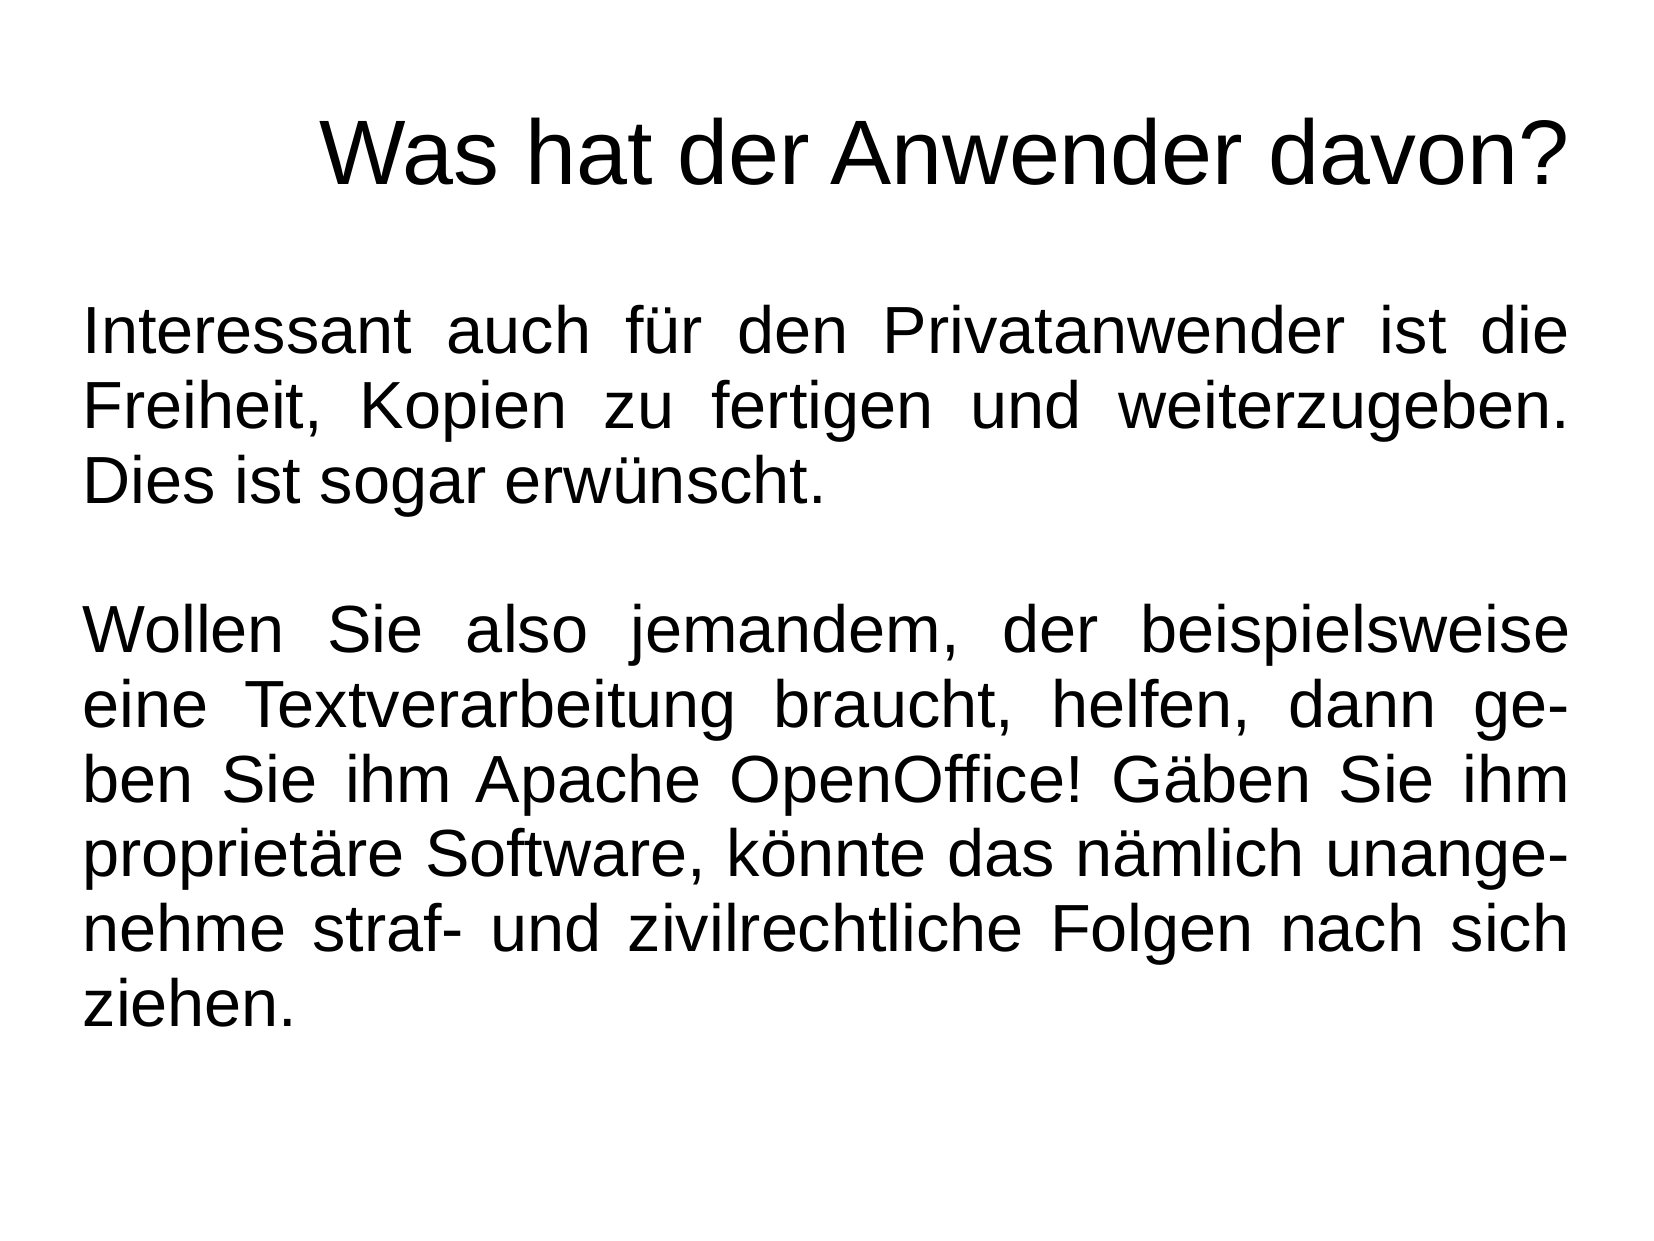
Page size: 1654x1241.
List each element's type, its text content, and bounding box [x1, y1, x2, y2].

subtitle Interessant auch für den Privatanwender ist die Freiheit, Kopien zu fertigen und weiterzugeben. Dies ist sogar erwünscht. Wollen Sie also jemandem, der beispielsweise eine Textverarbeitung braucht, helfen, dann ge-ben Sie ihm Apache OpenOffice! Gäben Sie ihm proprietäre Software, könnte das nämlich unange-nehme straf- und zivilrechtliche Folgen nach sich ziehen. [82, 293, 1571, 1106]
title Was hat der Anwender davon? [82, 56, 1571, 250]
